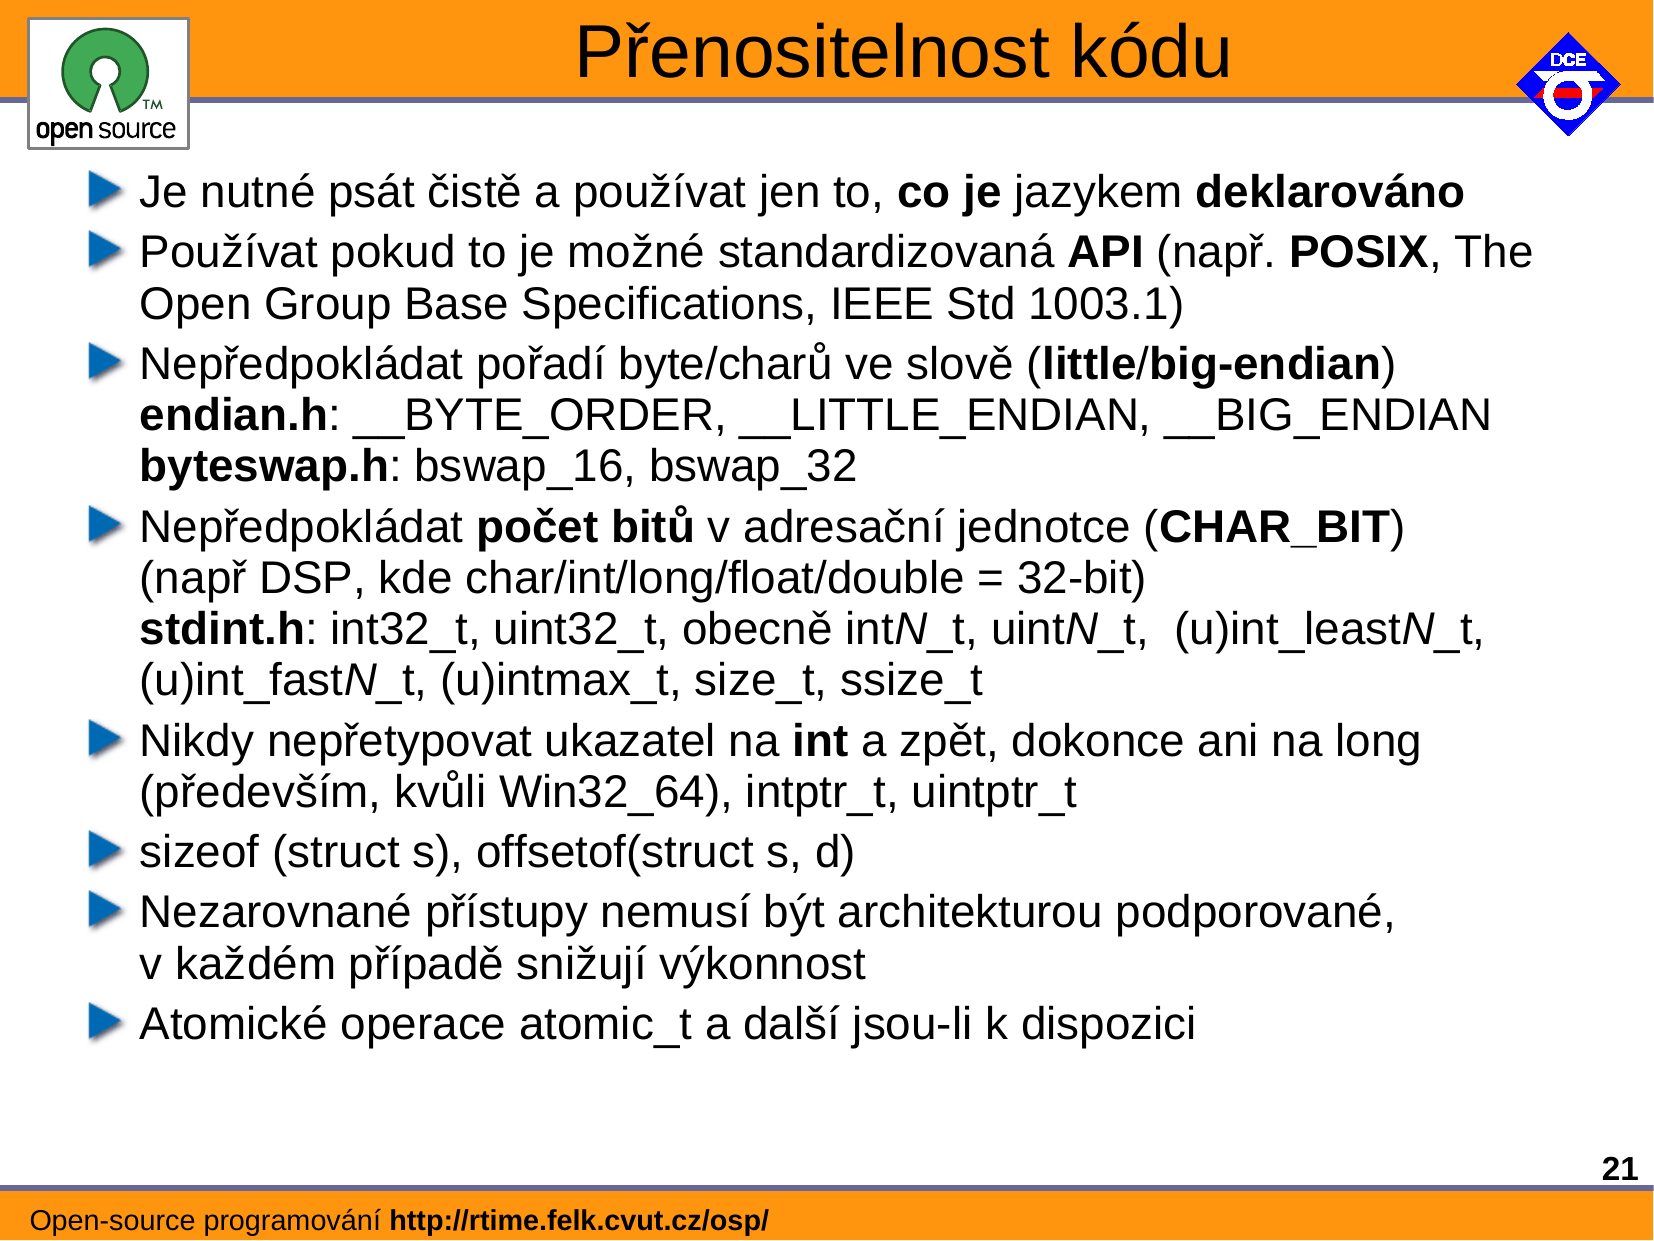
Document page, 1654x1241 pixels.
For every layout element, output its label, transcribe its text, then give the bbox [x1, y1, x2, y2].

title Přenositelnost kódu [178, 4, 1631, 98]
list Je nutné psát čistě a používat jen to, co je jazykem deklarováno Používat pokud to je možné standardizovaná API (např. POSIX, The Open Group Base Specifications, IEEE Std 1003.1) Nepředpokládat pořadí byte/charů ve slově (little/big-endian) endian.h: __BYTE_ORDER, __LITTLE_ENDIAN, __BIG_ENDIAN byteswap.h: bswap_16, bswap_32 Nepředpokládat počet bitů v adresační jednotce (CHAR_BIT) (např DSP, kde char/int/long/float/double = 32-bit) stdint.h: int32_t, uint32_t, obecně intN_t, uintN_t, (u)int_leastN_t, (u)int_fastN_t, (u)intmax_t, size_t, ssize_t Nikdy nepřetypovat ukazatel na int a zpět, dokonce ani na long (především, kvůli Win32_64), intptr_t, uintptr_t sizeof (struct s), offsetof(struct s, d) Nezarovnané přístupy nemusí být architekturou podporované, v každém případě snižují výkonnost Atomické operace atomic_t a další jsou-li k dispozici [68, 166, 1592, 1160]
